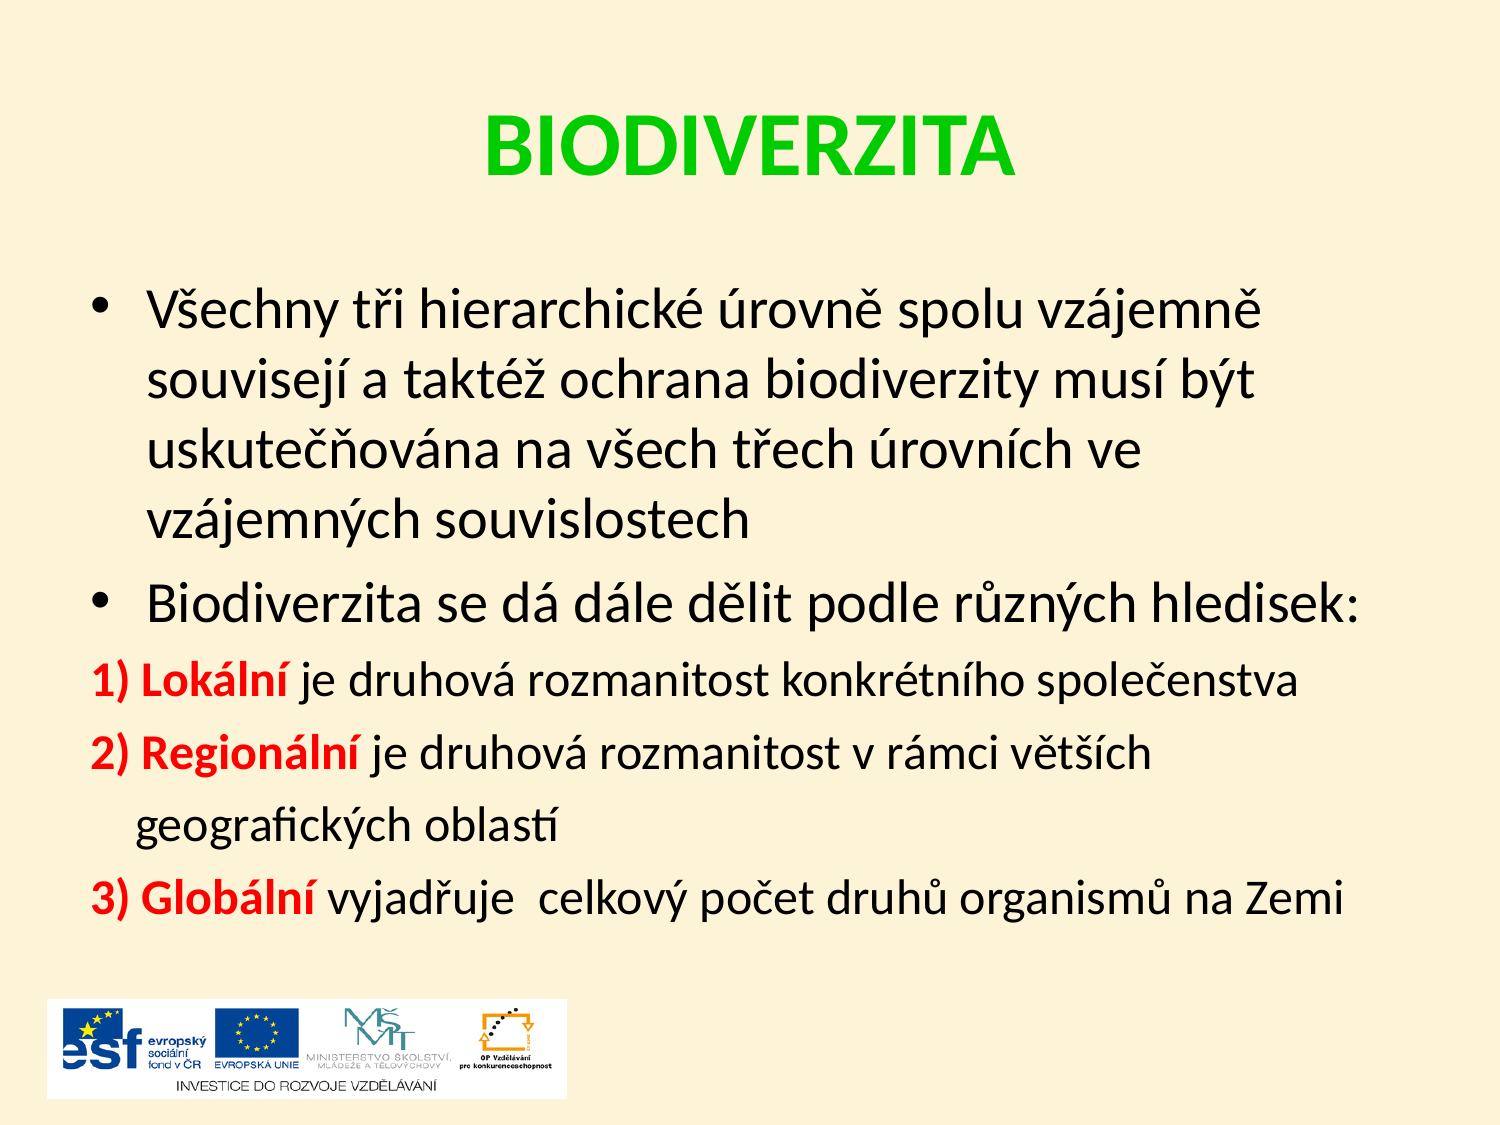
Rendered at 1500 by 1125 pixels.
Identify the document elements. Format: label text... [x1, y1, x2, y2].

title BIODIVERZITA [75, 45, 1426, 233]
picture [47, 999, 567, 1099]
list Všechny tři hierarchické úrovně spolu vzájemně souvisejí a taktéž ochrana biodiverzity musí být uskutečňována na všech třech úrovních ve vzájemných souvislostech Biodiverzita se dá dále dělit podle různých hledisek: 1) Lokální je druhová rozmanitost konkrétního společenstva 2) Regionální je druhová rozmanitost v rámci větších geografických oblastí 3) Globální vyjadřuje celkový počet druhů organismů na Zemi [75, 262, 1426, 1006]
